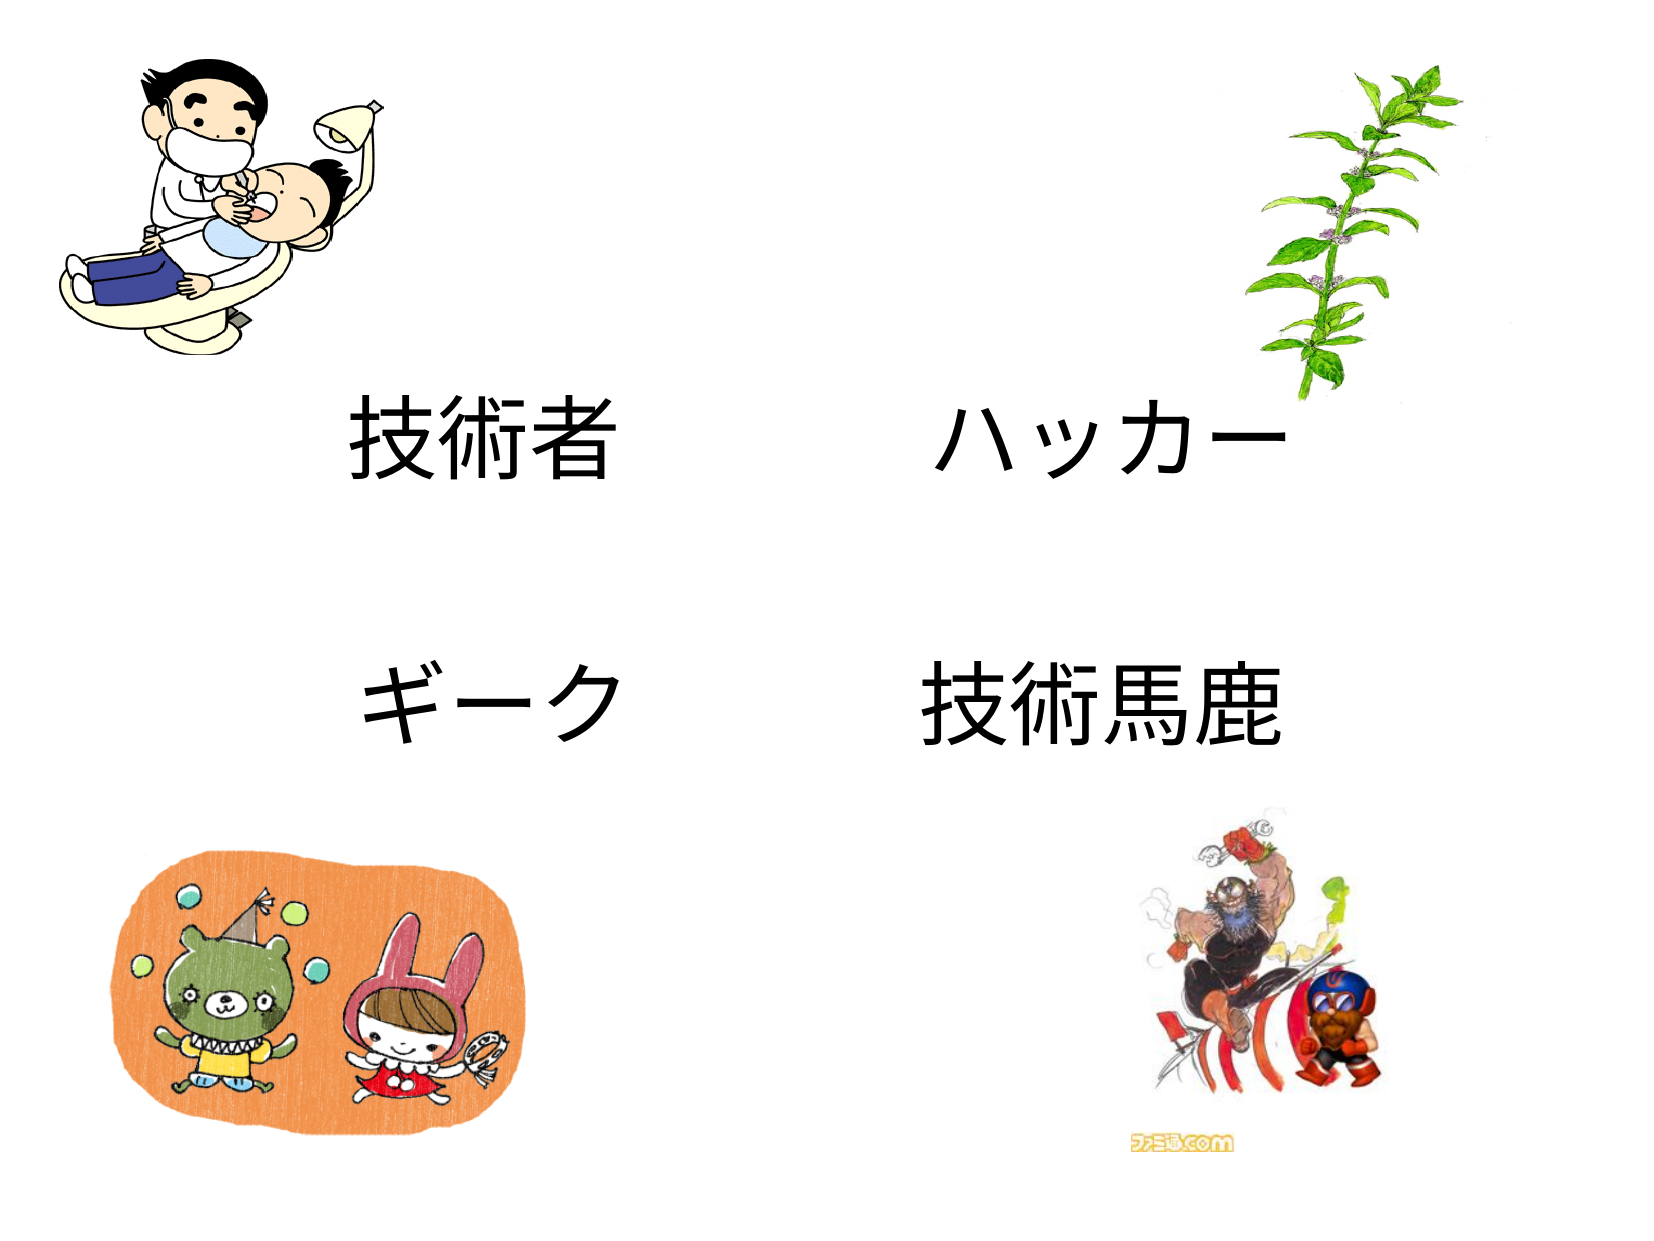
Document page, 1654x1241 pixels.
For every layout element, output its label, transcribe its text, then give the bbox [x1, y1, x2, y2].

picture [86, 826, 562, 1163]
picture [1181, 58, 1565, 414]
title 技術者 ハッカー ギーク 技術馬鹿 [77, 328, 1566, 803]
picture [59, 59, 384, 355]
picture [1131, 797, 1388, 1152]
